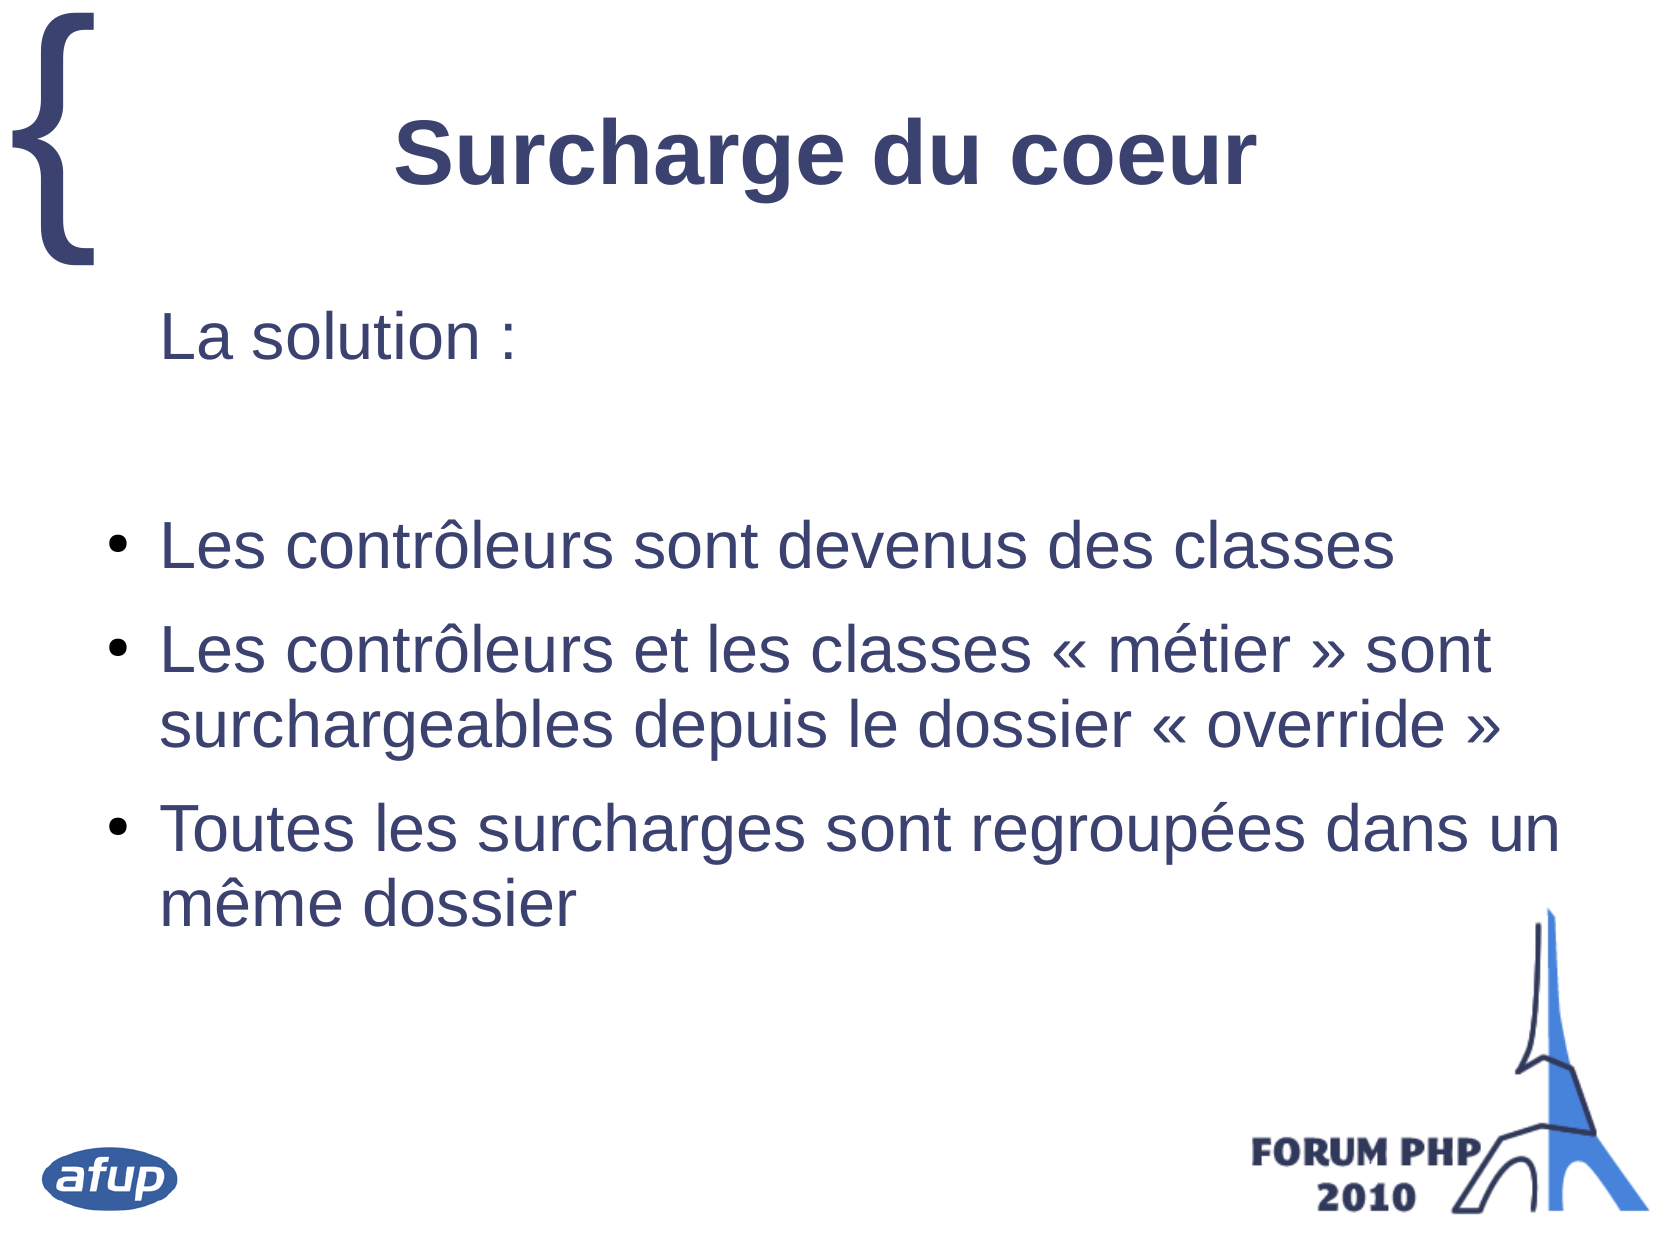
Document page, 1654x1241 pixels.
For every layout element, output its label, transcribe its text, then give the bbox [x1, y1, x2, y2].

list La solution : Les contrôleurs sont devenus des classes Les contrôleurs et les classes « métier » sont surchargeables depuis le dossier « override » Toutes les surcharges sont regroupées dans un même dossier [88, 194, 1577, 1014]
picture [1240, 872, 1650, 1241]
title Surcharge du coeur [82, 49, 1571, 257]
picture [41, 1146, 178, 1211]
